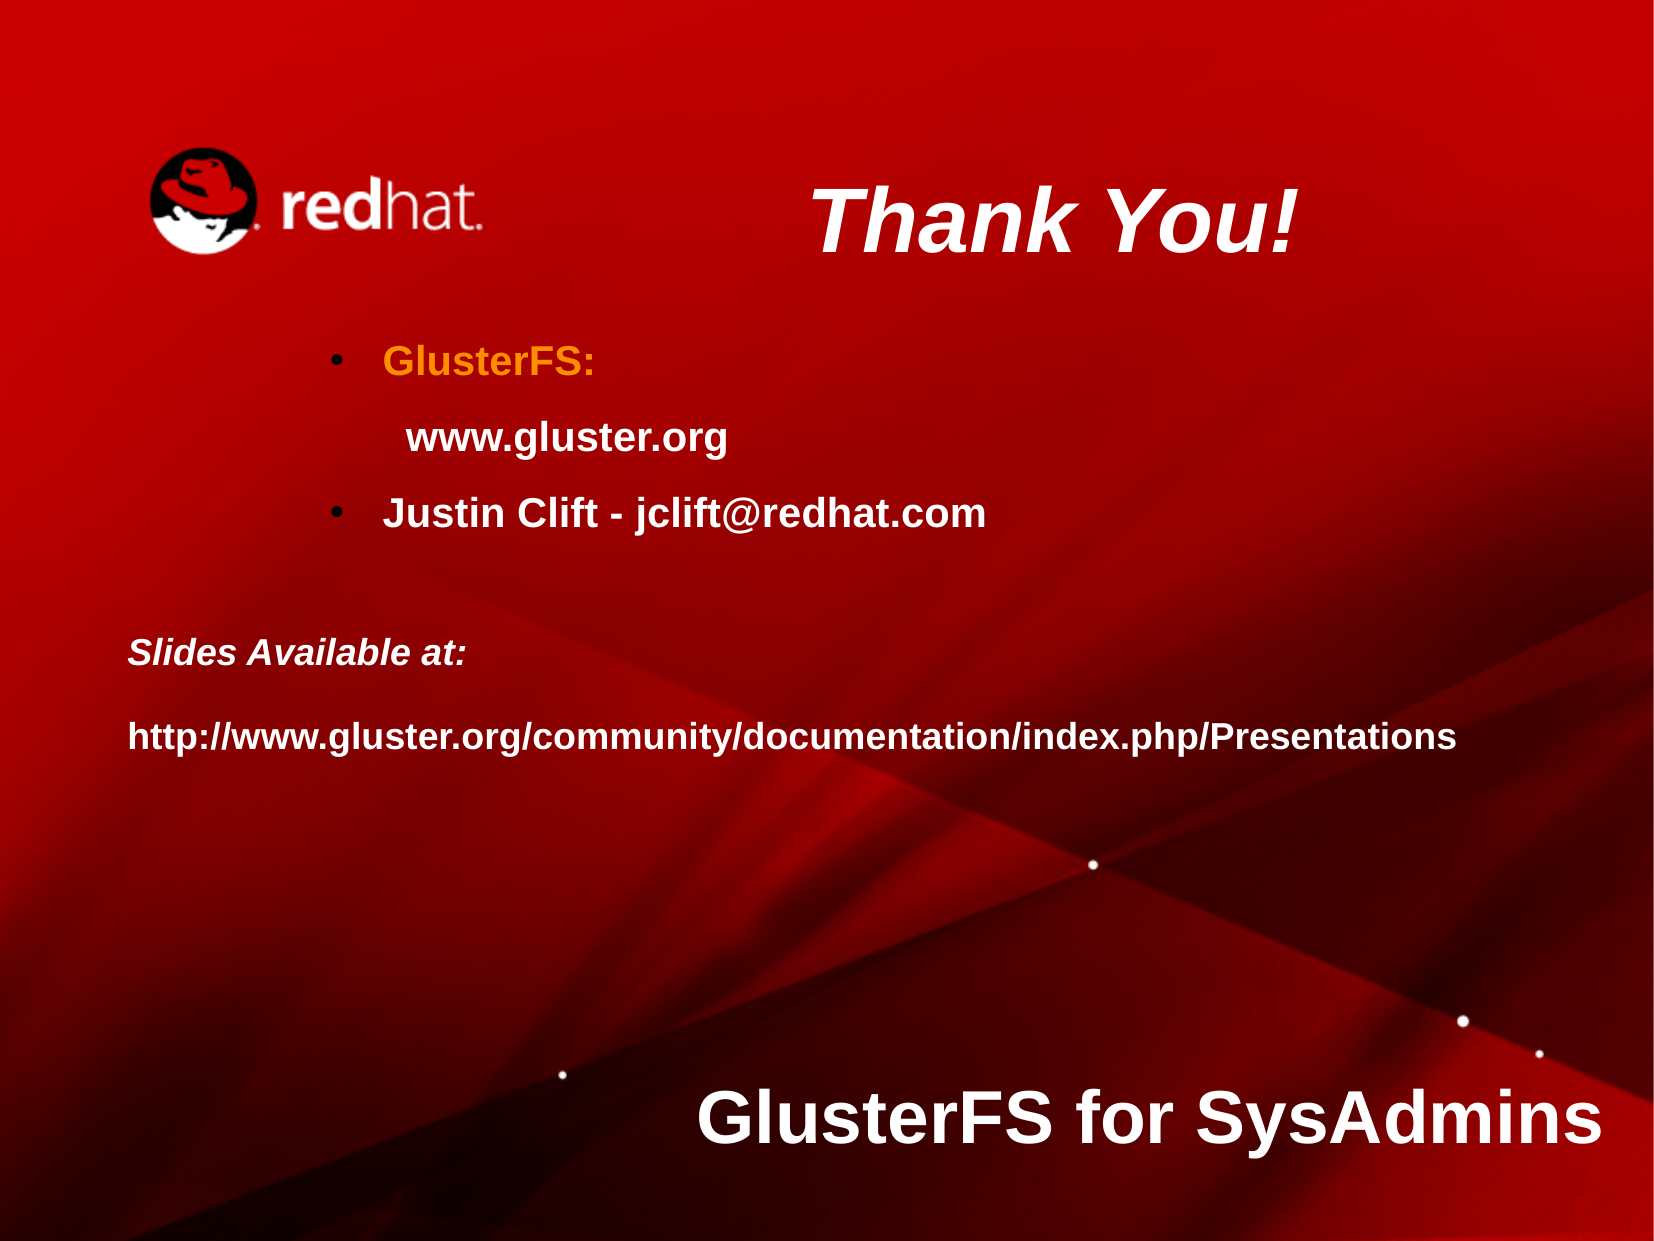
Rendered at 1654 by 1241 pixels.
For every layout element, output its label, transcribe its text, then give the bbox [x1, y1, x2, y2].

text_box GlusterFS for SysAdmins [681, 1044, 1620, 1192]
list GlusterFS: www.gluster.org Justin Clift - jclift@redhat.com [311, 337, 1351, 601]
text_box Slides Available at: http://www.gluster.org/community/documentation/index.php/Presentations [112, 623, 1538, 765]
text_box Thank You! [453, 127, 1654, 263]
picture [0, 0, 1654, 1241]
